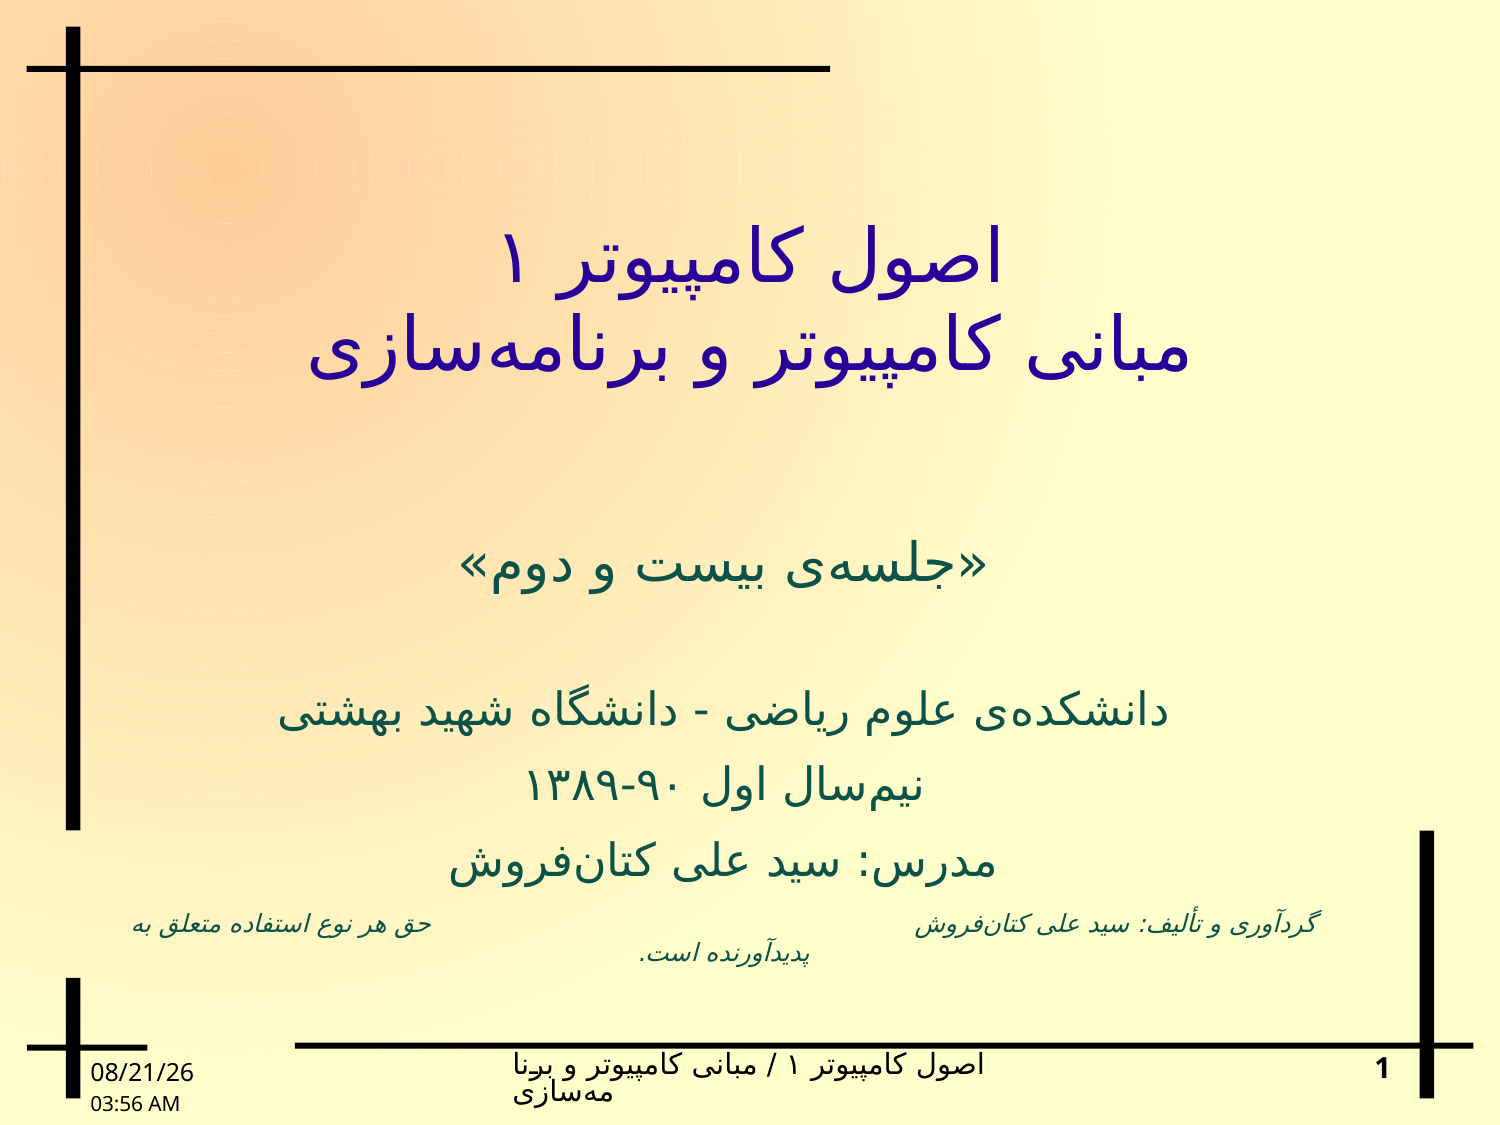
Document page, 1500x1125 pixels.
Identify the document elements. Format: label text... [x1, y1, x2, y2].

list «جلسه‌ی بیست و دوم» دانشکده‌ی علوم ریاضی - دانشگاه شهید بهشتی نیم‌سال اول ۹۰-۱۳۸۹ مدرس: سید علی کتان‌فروش گردآوری و تألیف: سید علی کتان‌فروش حق هر نوع استفاده متعلق به پدیدآورنده است. [89, 530, 1411, 1041]
title اصول کامپیوتر ۱ مبانی کامپیوتر و برنامه‌سازی [109, 177, 1391, 424]
